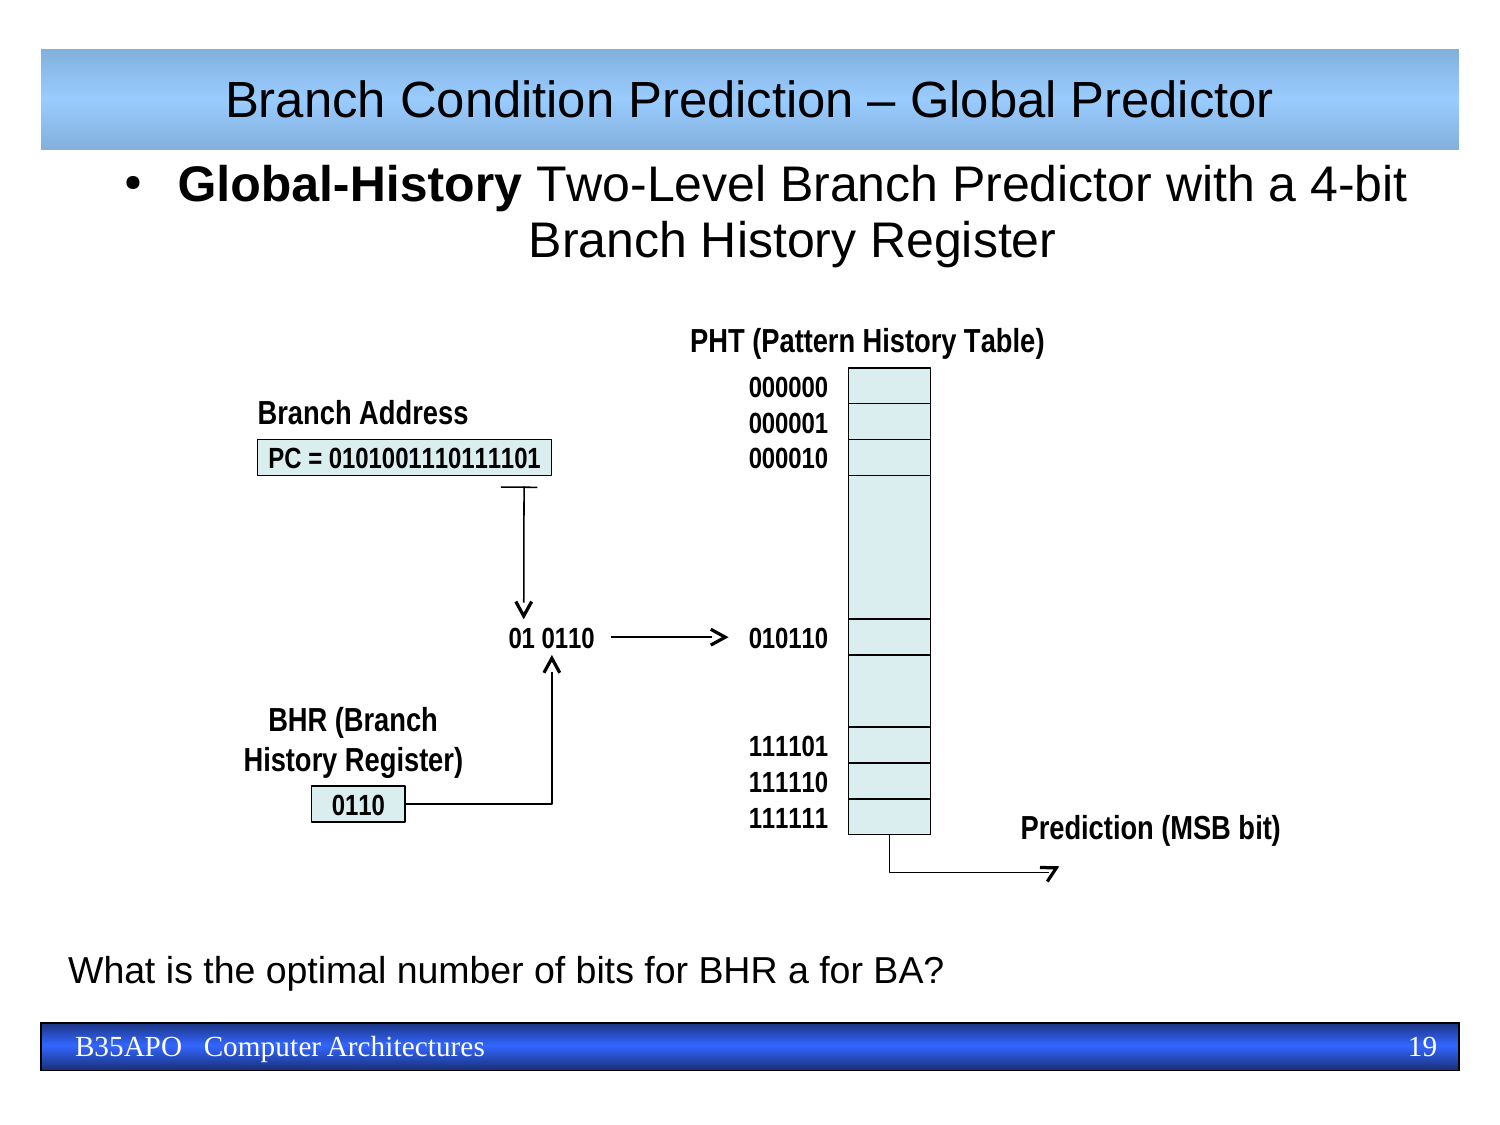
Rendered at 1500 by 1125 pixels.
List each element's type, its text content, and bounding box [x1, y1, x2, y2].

text_box Prediction (MSB bit) [1005, 798, 1297, 855]
text_box What is the optimal number of bits for BHR a for BA? [53, 938, 981, 1000]
text_box [848, 368, 931, 835]
text_box 0110 [311, 786, 405, 823]
text_box 111111 [728, 799, 849, 835]
text_box BHR (Branch History Register) [214, 690, 492, 786]
text_box PC = 0101001110111101 [257, 439, 552, 476]
text_box PHT (Pattern History Table) [675, 311, 1060, 368]
text_box 111101 [728, 726, 849, 763]
text_box 01 0110 [491, 619, 612, 655]
text_box 000000 [728, 367, 849, 403]
text_box 111110 [728, 763, 849, 799]
title Branch Condition Prediction – Global Predictor [41, 49, 1459, 150]
text_box Branch Address [224, 383, 502, 440]
text_box 010110 [728, 619, 849, 655]
text_box 000010 [728, 439, 849, 476]
text_box Global-History Two-Level Branch Predictor with a 4-bit Branch History Register [72, 148, 1443, 1000]
text_box 000001 [728, 403, 849, 439]
